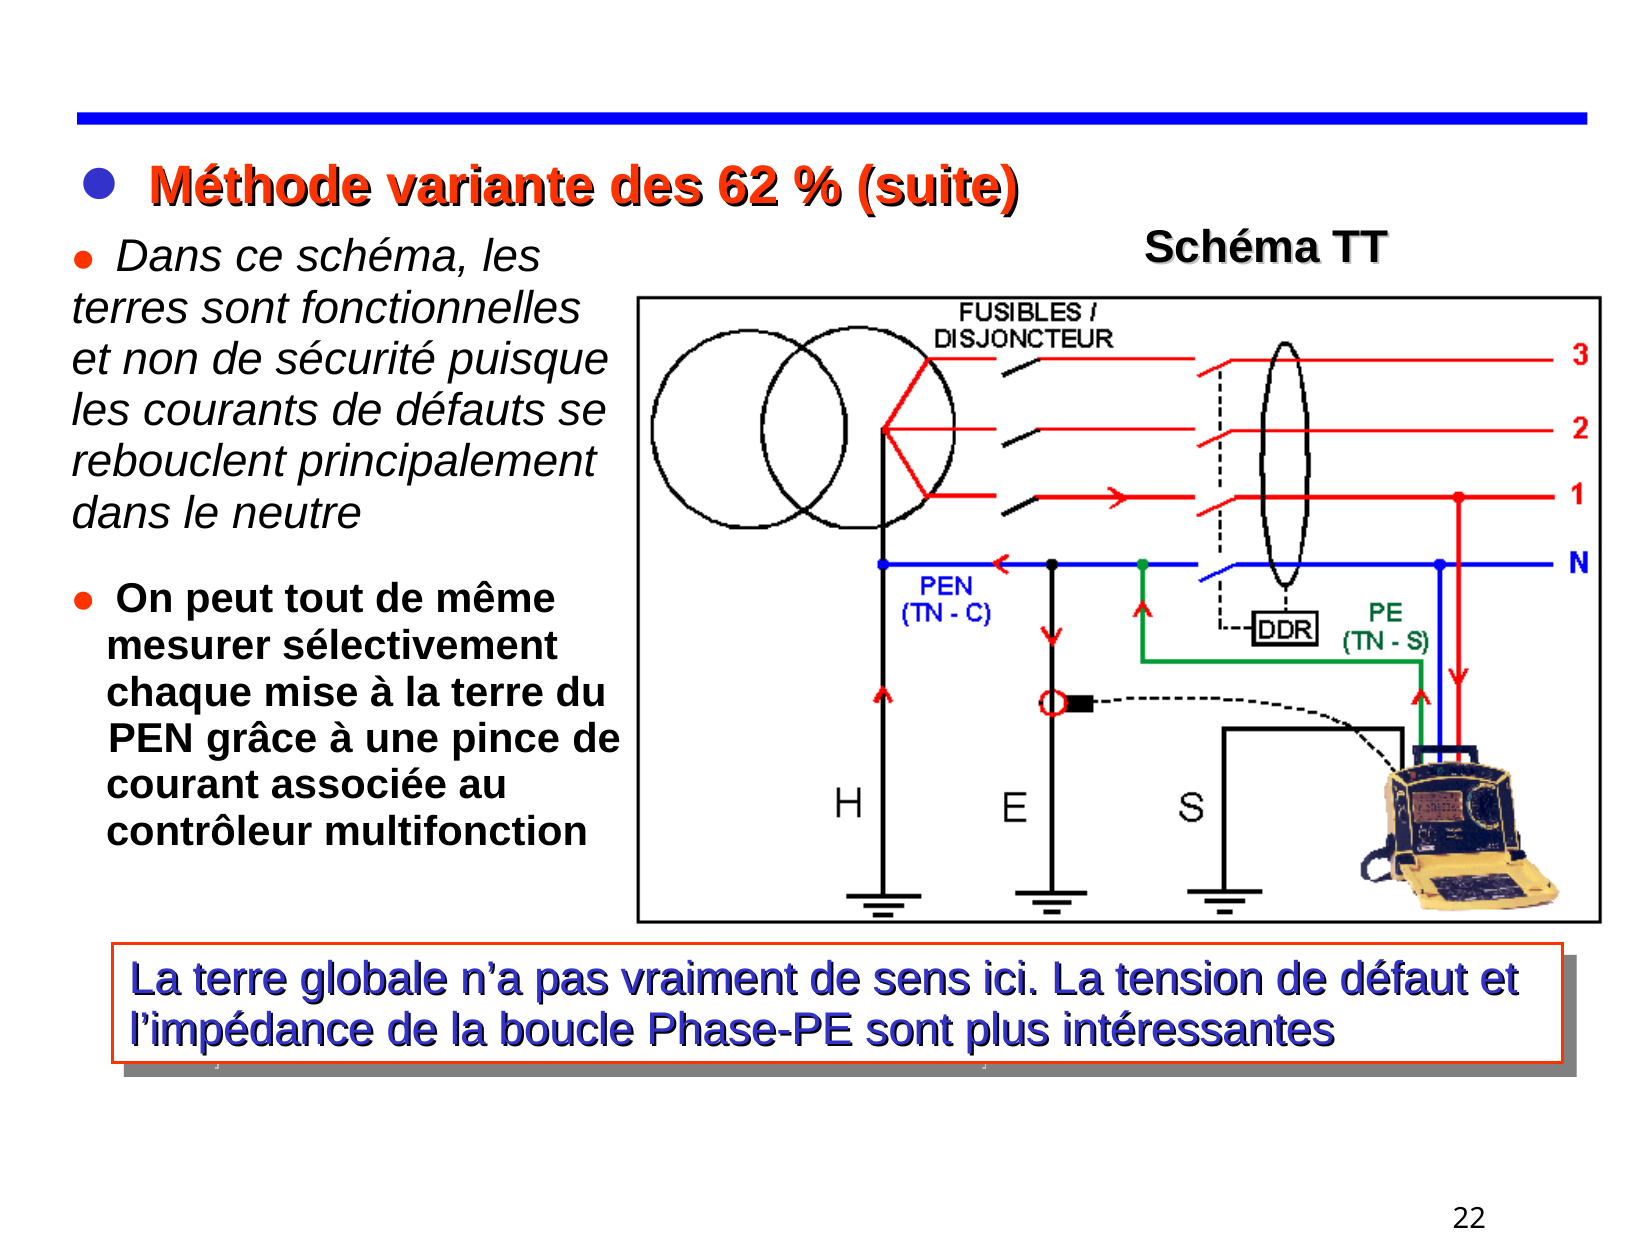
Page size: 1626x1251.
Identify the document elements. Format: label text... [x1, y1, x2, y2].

text_box La terre globale n’a pas vraiment de sens ici. La tension de défaut et l’impédance de la boucle Phase-PE sont plus intéressantes [112, 943, 1563, 1063]
text_box Schéma TT [1050, 212, 1484, 281]
text_box  Dans ce schéma, les terres sont fonctionnelles et non de sécurité puisque les courants de défauts se rebouclent principalement dans le neutre  On peut tout de même mesurer sélectivement chaque mise à la terre du PEN grâce à une pince de courant associée au contrôleur multifonction [55, 222, 638, 863]
chart [626, 287, 1613, 938]
text_box  Méthode variante des 62 % (suite)‏ [62, 137, 1038, 229]
